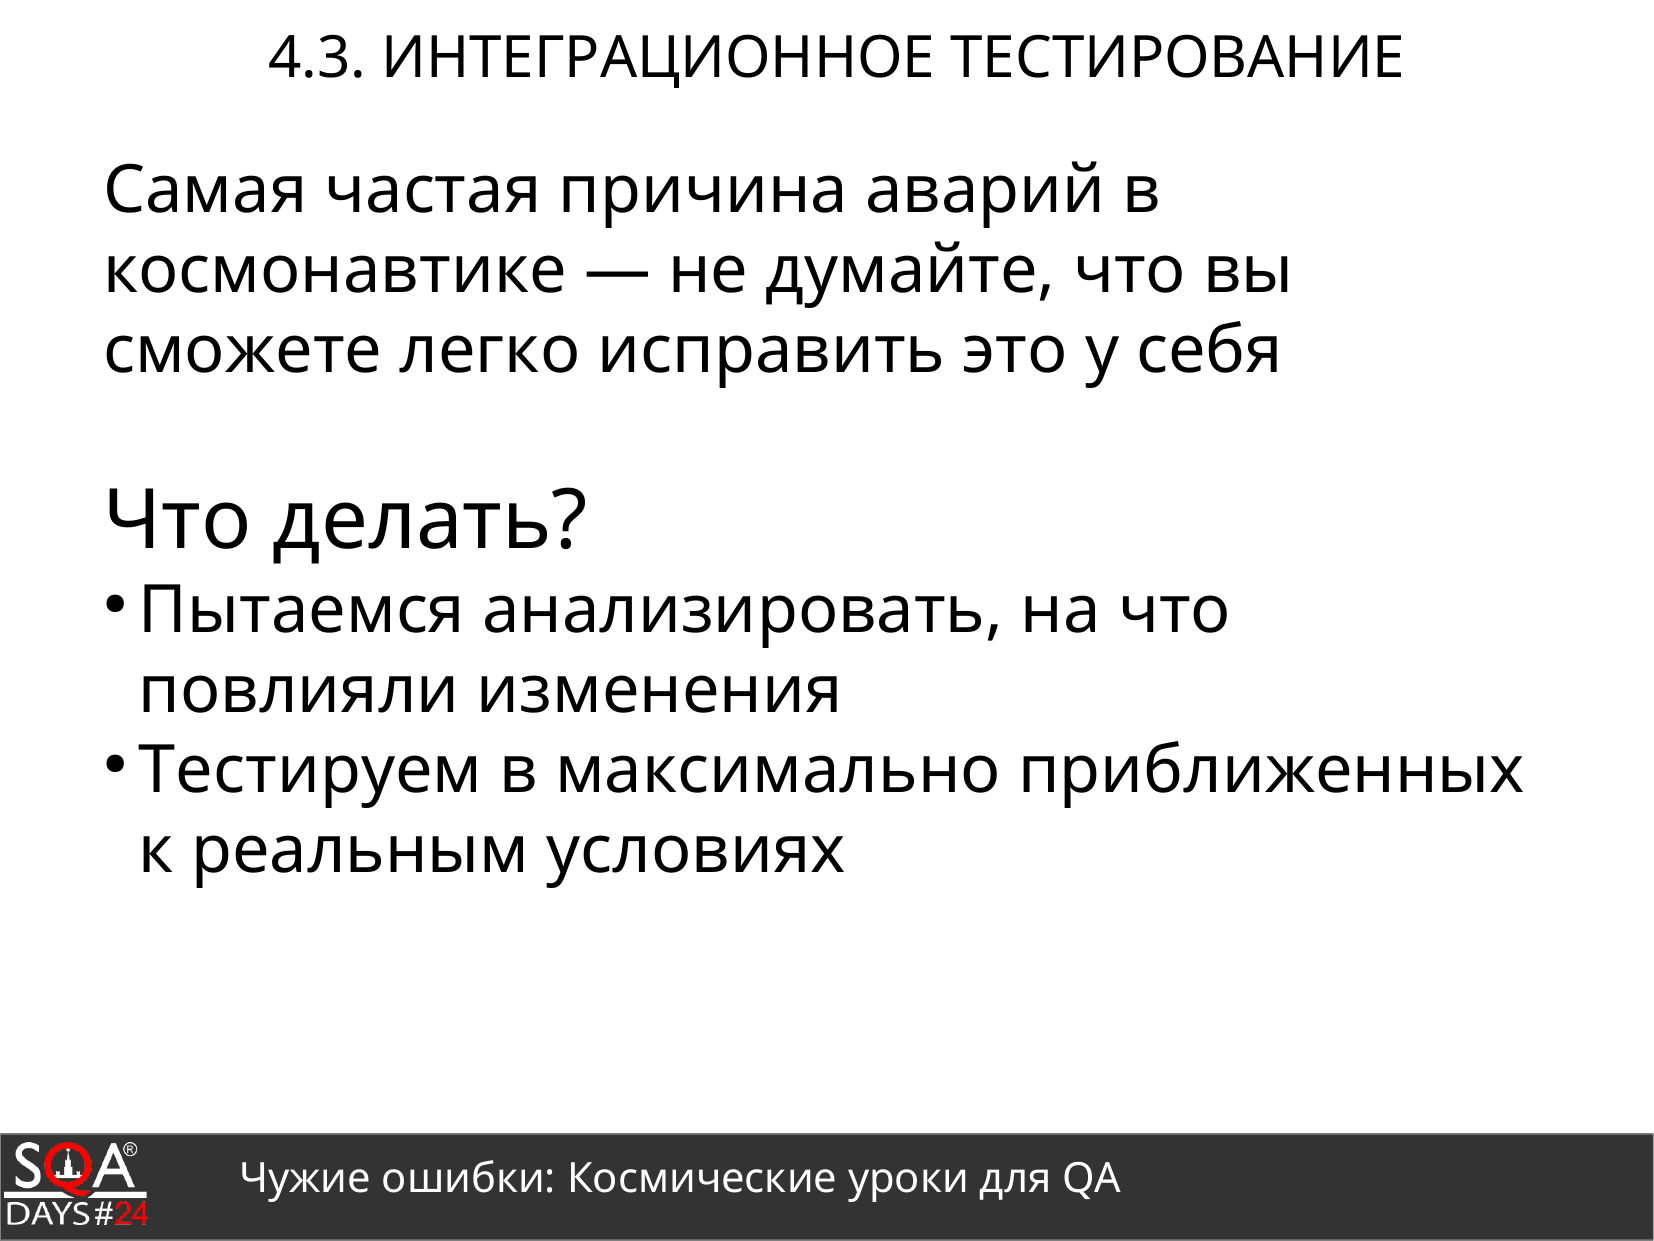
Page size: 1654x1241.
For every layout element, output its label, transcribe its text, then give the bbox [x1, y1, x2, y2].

text_box 4.3. ИНТЕГРАЦИОННОЕ ТЕСТИРОВАНИЕ [253, 11, 1400, 97]
text_box [0, 1133, 1654, 1241]
text_box Самая частая причина аварий в космонавтике — не думайте, что вы сможете легко исправить это у себя Что делать? Пытаемся анализировать, на что повлияли изменения Тестируем в максимально приближенных к реальным условиях [88, 138, 1565, 893]
picture [4, 1142, 148, 1225]
text_box Чужие ошибки: Космические уроки для QA [224, 1145, 1607, 1229]
